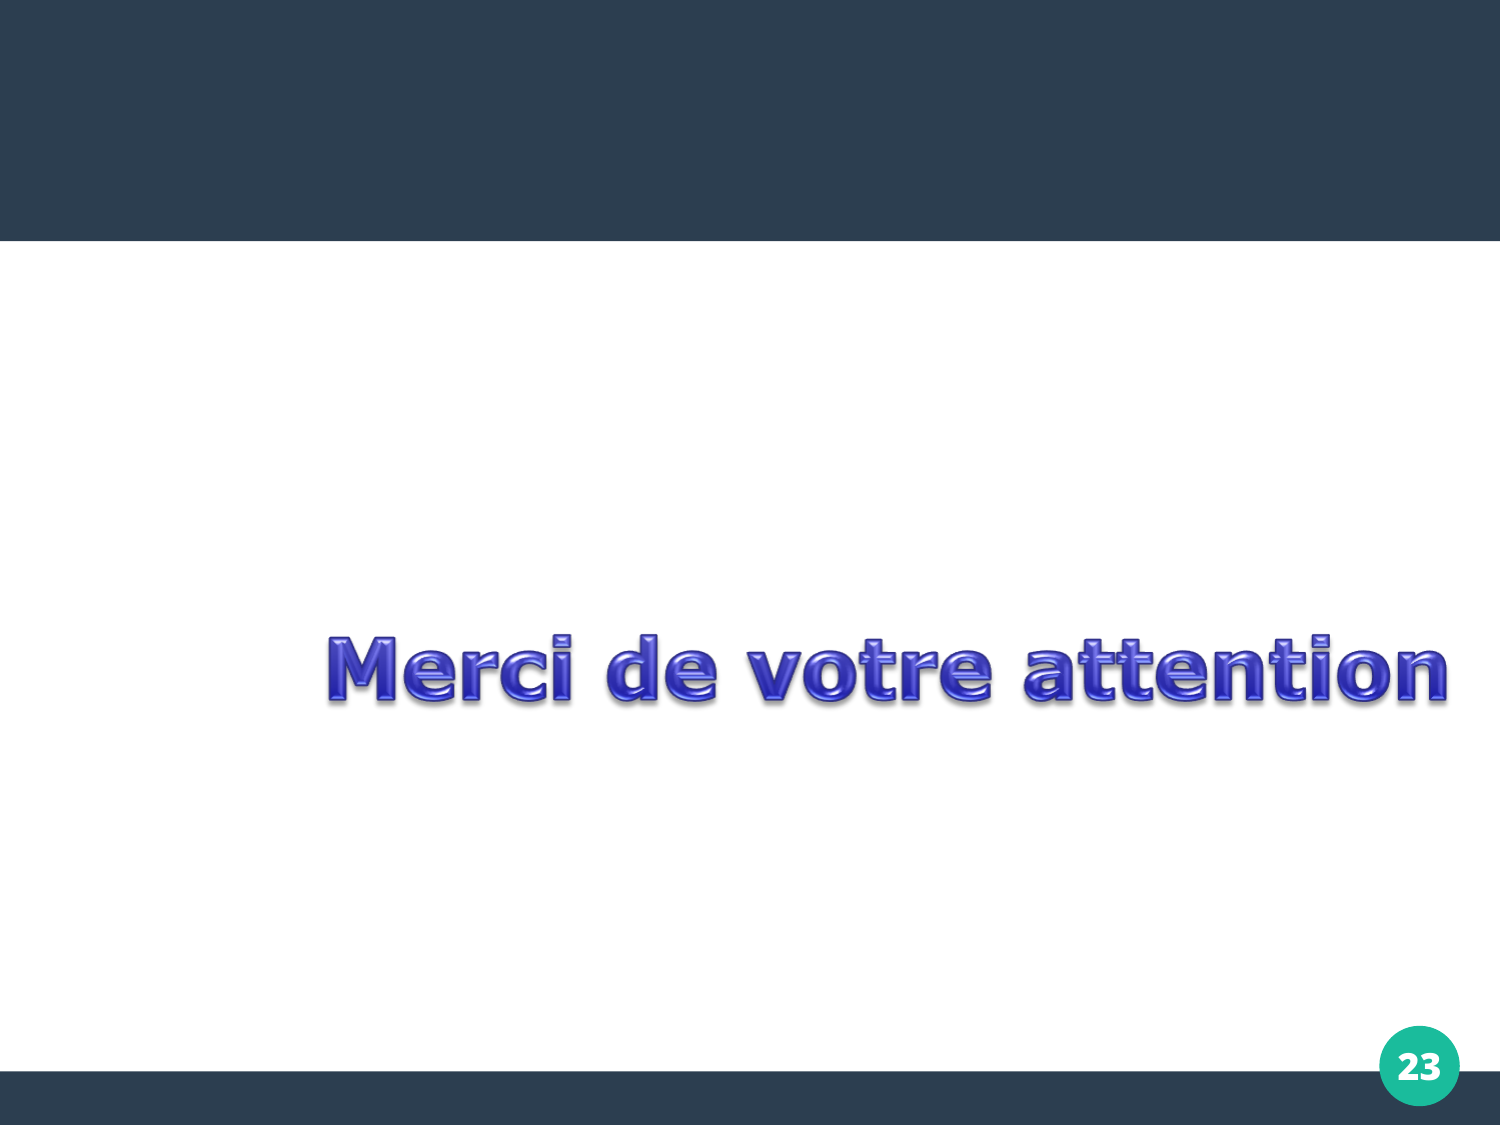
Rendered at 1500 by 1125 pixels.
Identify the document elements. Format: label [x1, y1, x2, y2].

picture [46, 291, 1466, 742]
